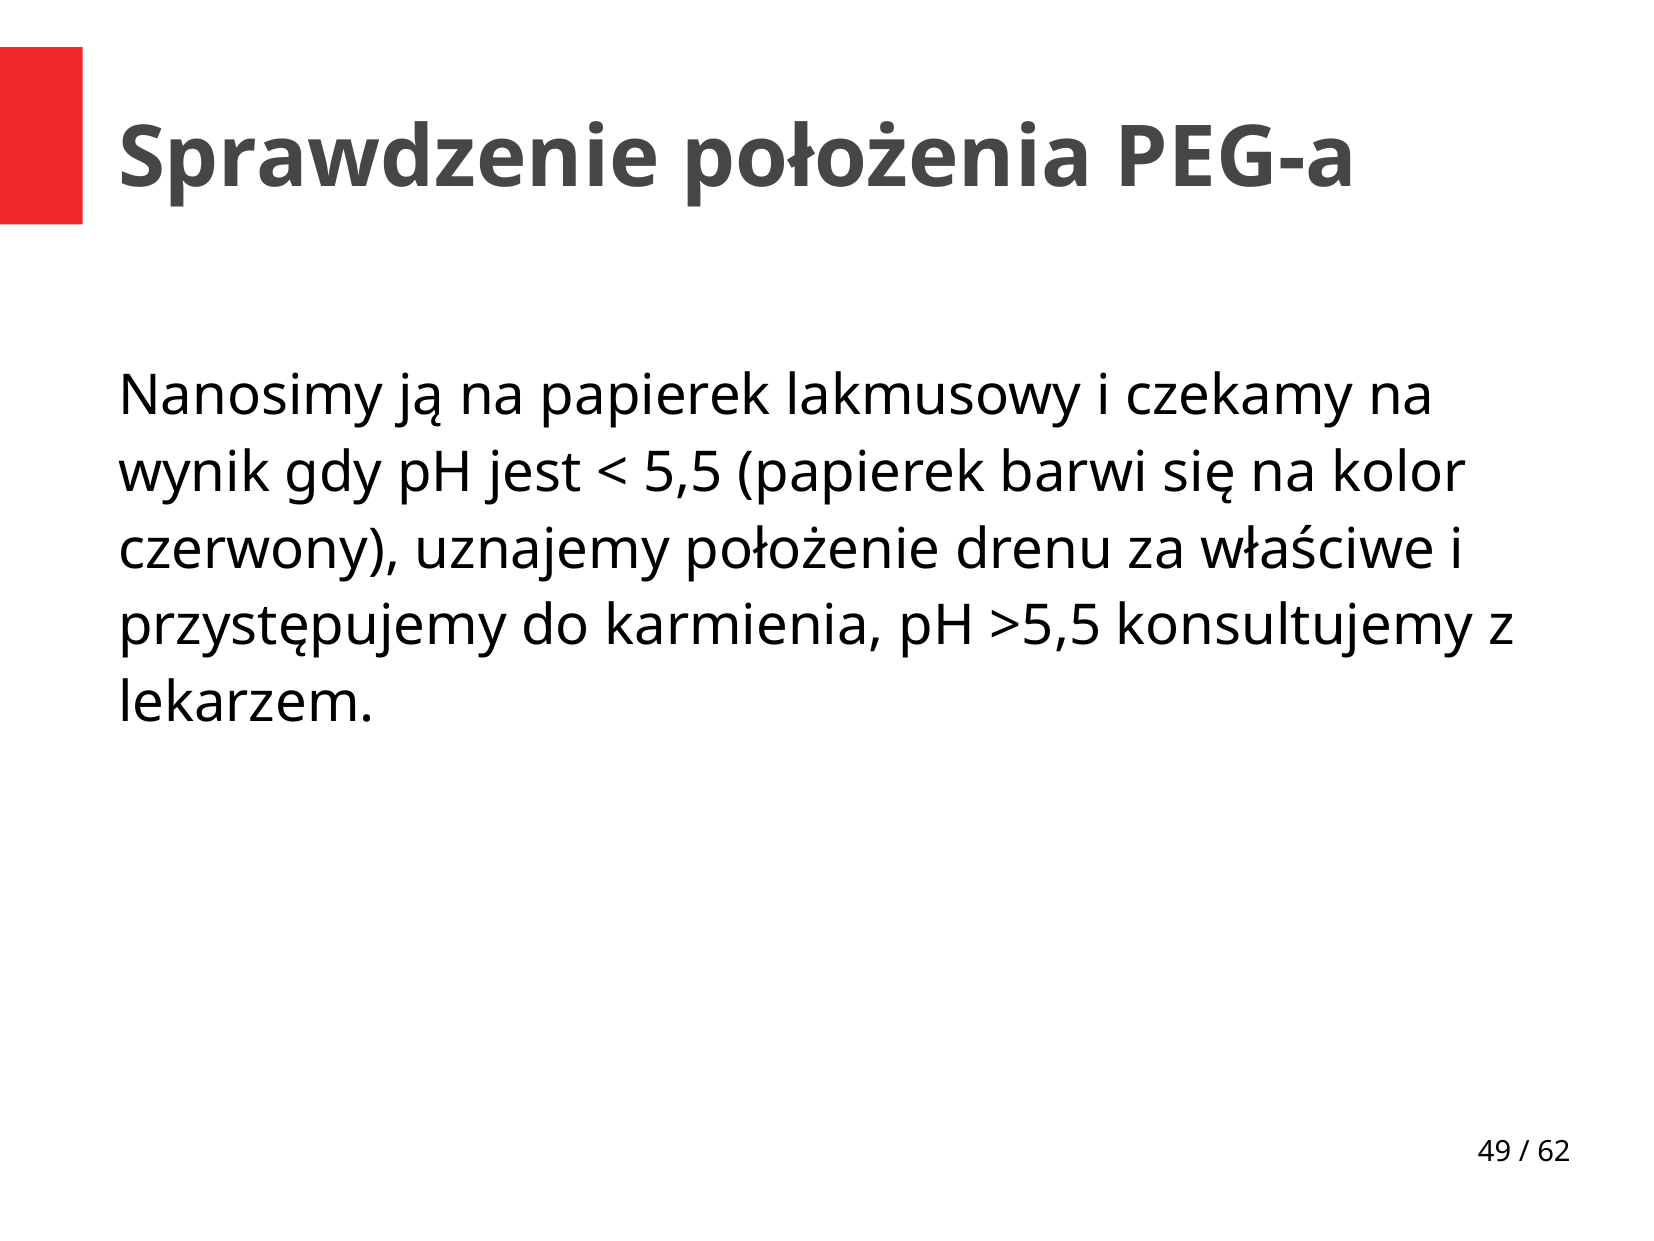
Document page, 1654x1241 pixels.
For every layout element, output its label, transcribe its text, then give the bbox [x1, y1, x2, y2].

title Sprawdzenie położenia PEG-a [118, 49, 1571, 257]
list Nanosimy ją na papierek lakmusowy i czekamy na wynik gdy pH jest < 5,5 (papierek barwi się na kolor czerwony), uznajemy położenie drenu za właściwe i przystępujemy do karmienia, pH >5,5 konsultujemy z lekarzem. [118, 354, 1536, 1074]
